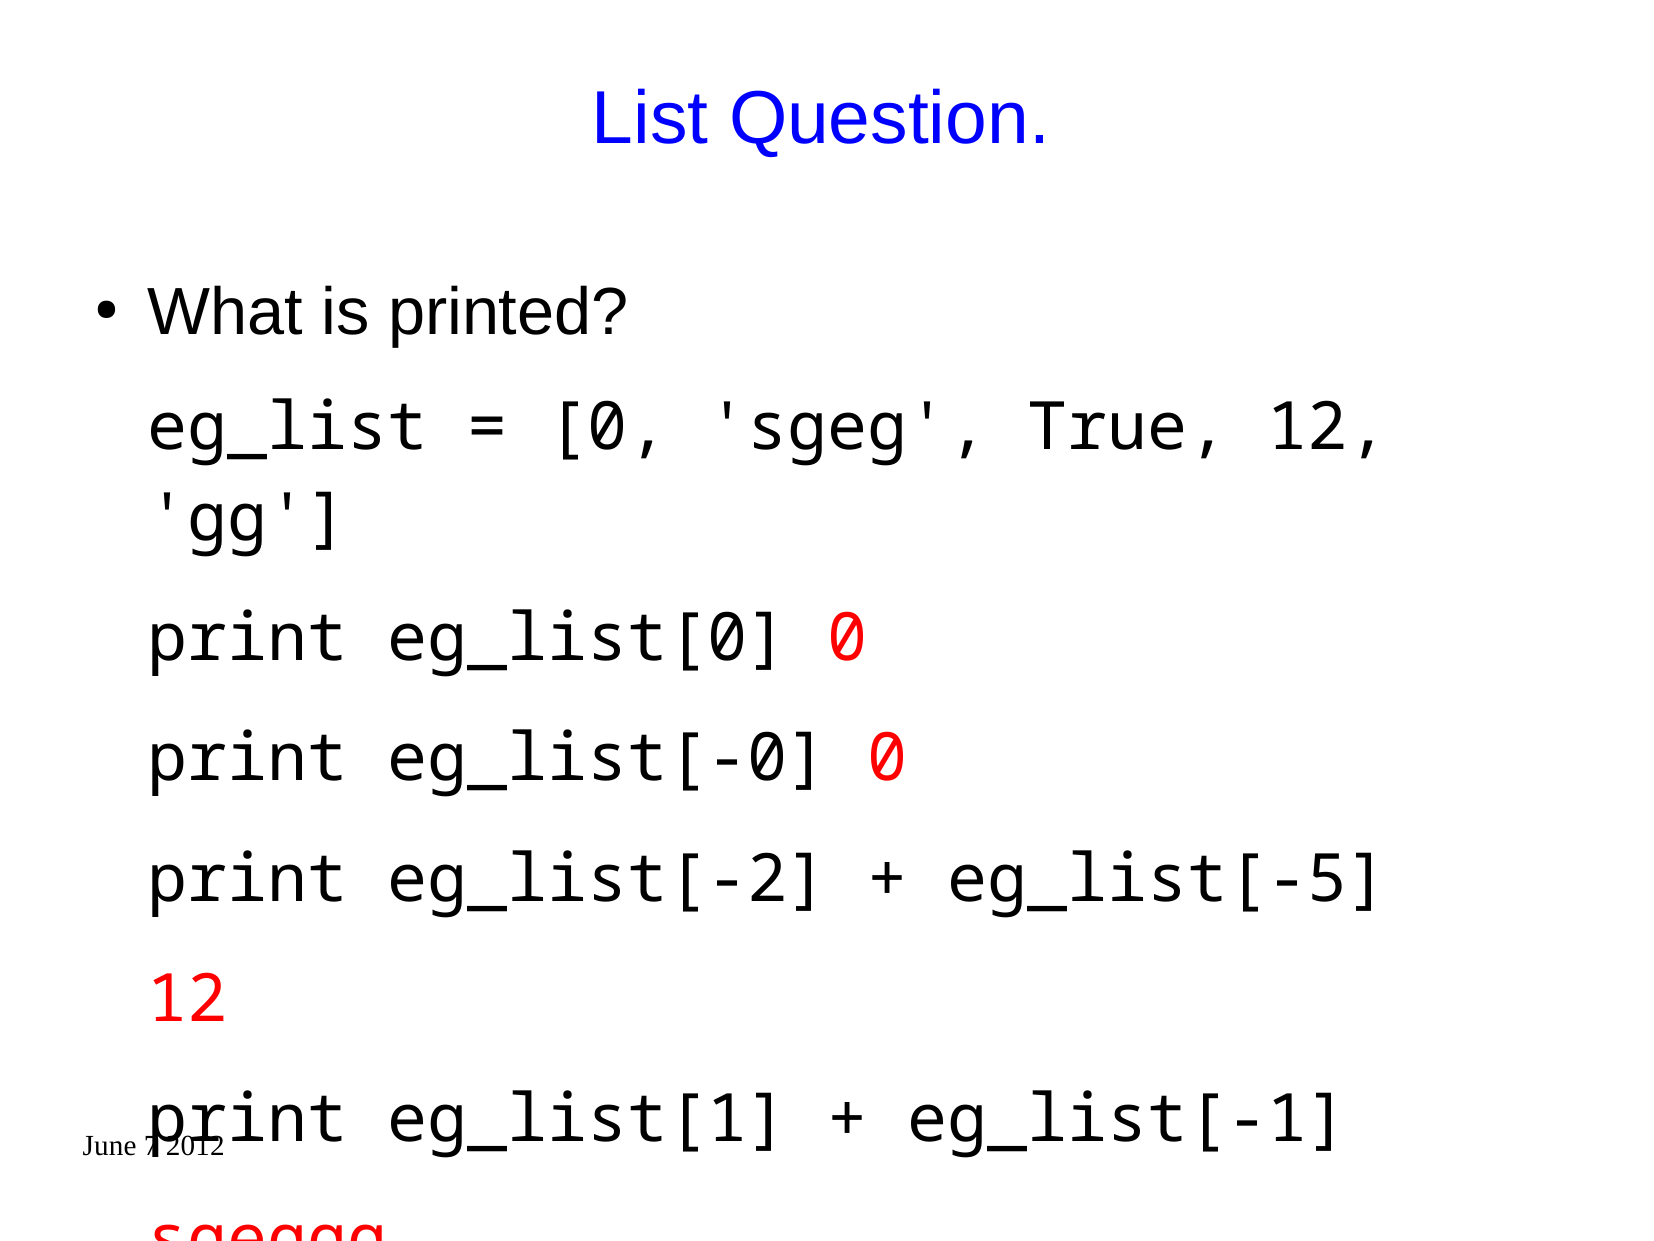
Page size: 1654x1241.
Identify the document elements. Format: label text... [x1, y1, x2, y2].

list What is printed? eg_list = [0, 'sgeg', True, 12, 'gg'] print eg_list[0] 0 print eg_list[-0] 0 print eg_list[-2] + eg_list[-5] 12 print eg_list[1] + eg_list[-1] sgeggg print eg_list[2] True [76, 274, 1565, 1186]
title List Question. [76, 58, 1565, 178]
